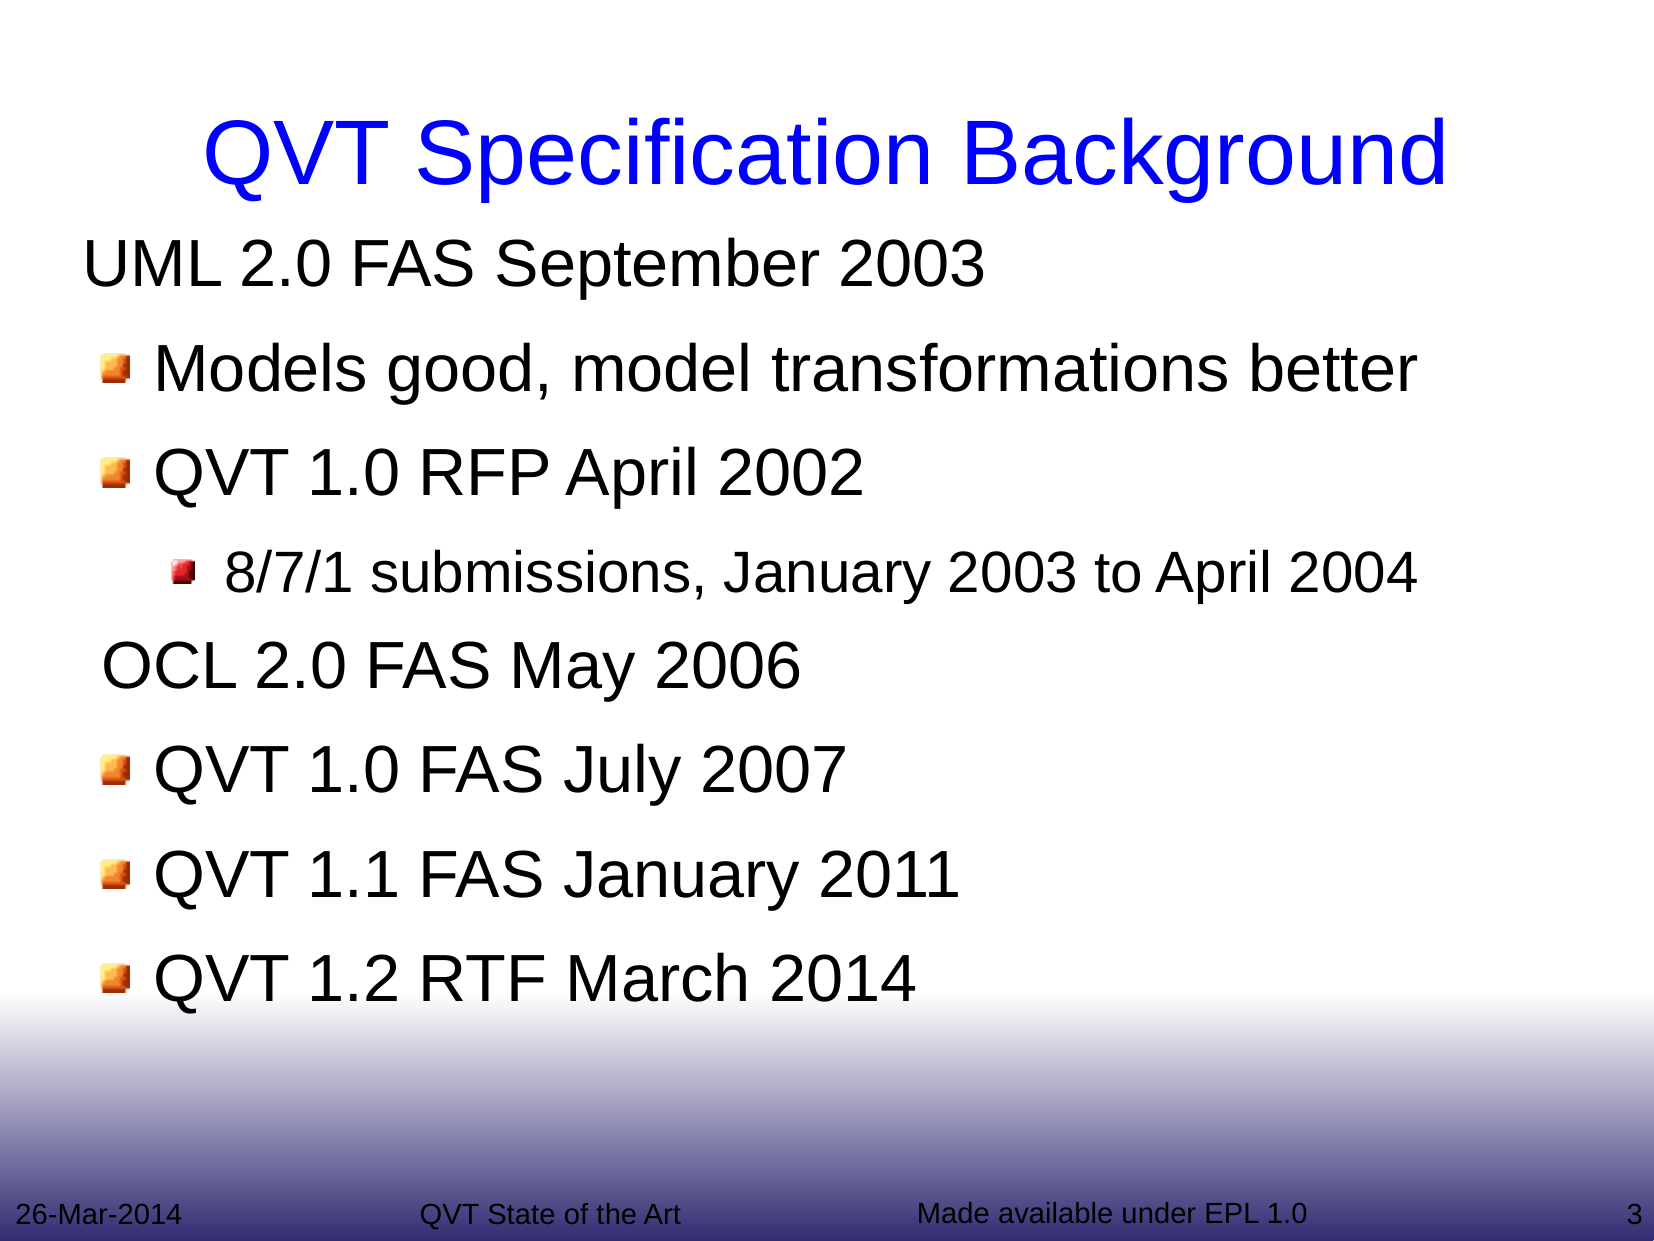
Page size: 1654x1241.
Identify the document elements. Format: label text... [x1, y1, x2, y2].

list UML 2.0 FAS September 2003 Models good, model transformations better QVT 1.0 RFP April 2002 8/7/1 submissions, January 2003 to April 2004 OCL 2.0 FAS May 2006 QVT 1.0 FAS July 2007 QVT 1.1 FAS January 2011 QVT 1.2 RTF March 2014 [82, 226, 1571, 1101]
title QVT Specification Background [82, 49, 1571, 226]
